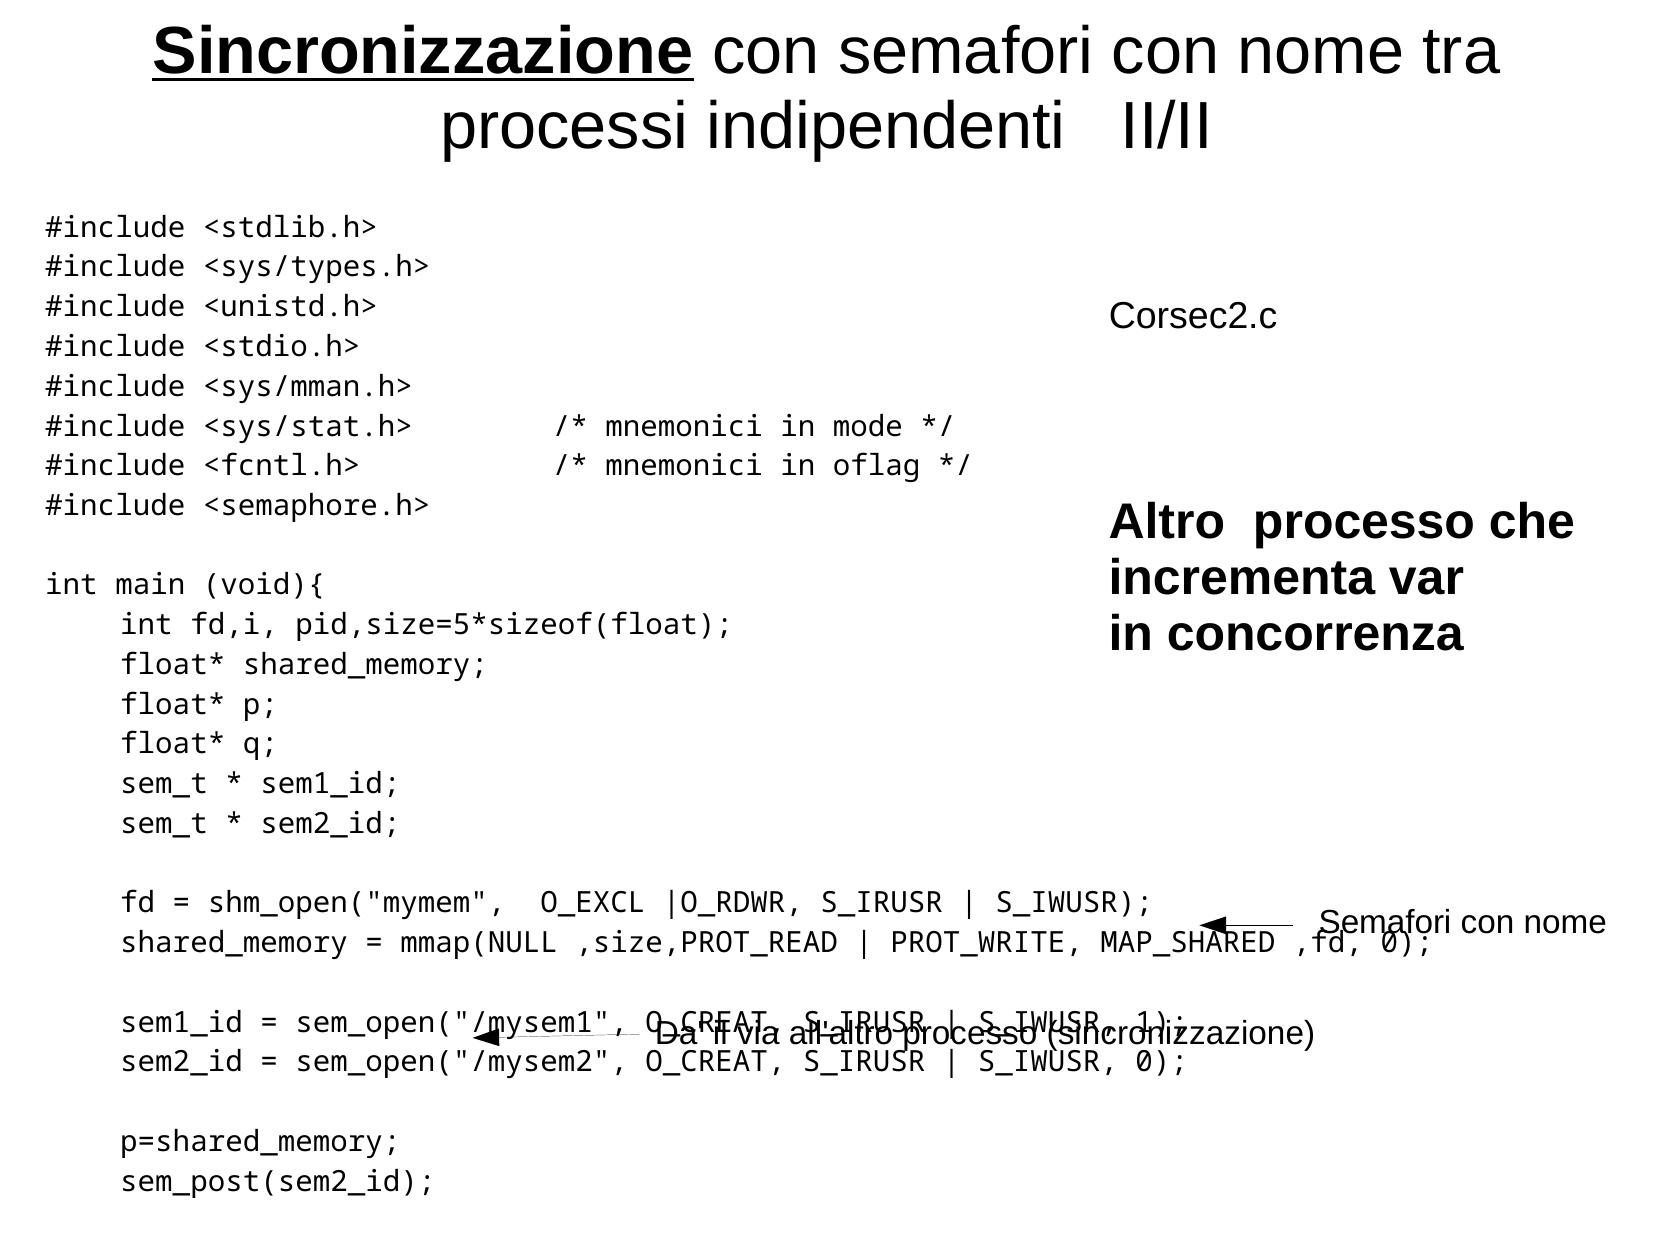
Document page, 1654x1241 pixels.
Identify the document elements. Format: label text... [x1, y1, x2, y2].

title Sincronizzazione con semafori con nome tra processi indipendenti II/II [82, 0, 1571, 192]
text_box Da' il via all'altro processo (sincronizzazione) [640, 1007, 1521, 1060]
text_box #include <stdlib.h> #include <sys/types.h> #include <unistd.h> #include <stdio.h> #include <sys/mman.h> #include <sys/stat.h> /* mnemonici in mode */ #include <fcntl.h> /* mnemonici in oflag */ #include <semaphore.h> int main (void){ int fd,i, pid,size=5*sizeof(float); float* shared_memory; float* p; float* q; sem_t * sem1_id; sem_t * sem2_id; fd = shm_open("mymem", O_EXCL |O_RDWR, S_IRUSR | S_IWUSR); shared_memory = mmap(NULL ,size,PROT_READ | PROT_WRITE, MAP_SHARED ,fd, 0); sem1_id = sem_open("/mysem1", O_CREAT, S_IRUSR | S_IWUSR, 1); sem2_id = sem_open("/mysem2", O_CREAT, S_IRUSR | S_IWUSR, 0); p=shared_memory; sem_post(sem2_id); for(i=0; i<10; i++) printf ("\tsshh1 *p = %f\n", (*p)++); shm_unlink("mymem"); } [30, 198, 1622, 1234]
text_box Semafori con nome [1303, 896, 1628, 949]
text_box Corsec2.c [1094, 286, 1293, 386]
text_box Altro processo che incrementa var in concorrenza [1093, 485, 1654, 670]
